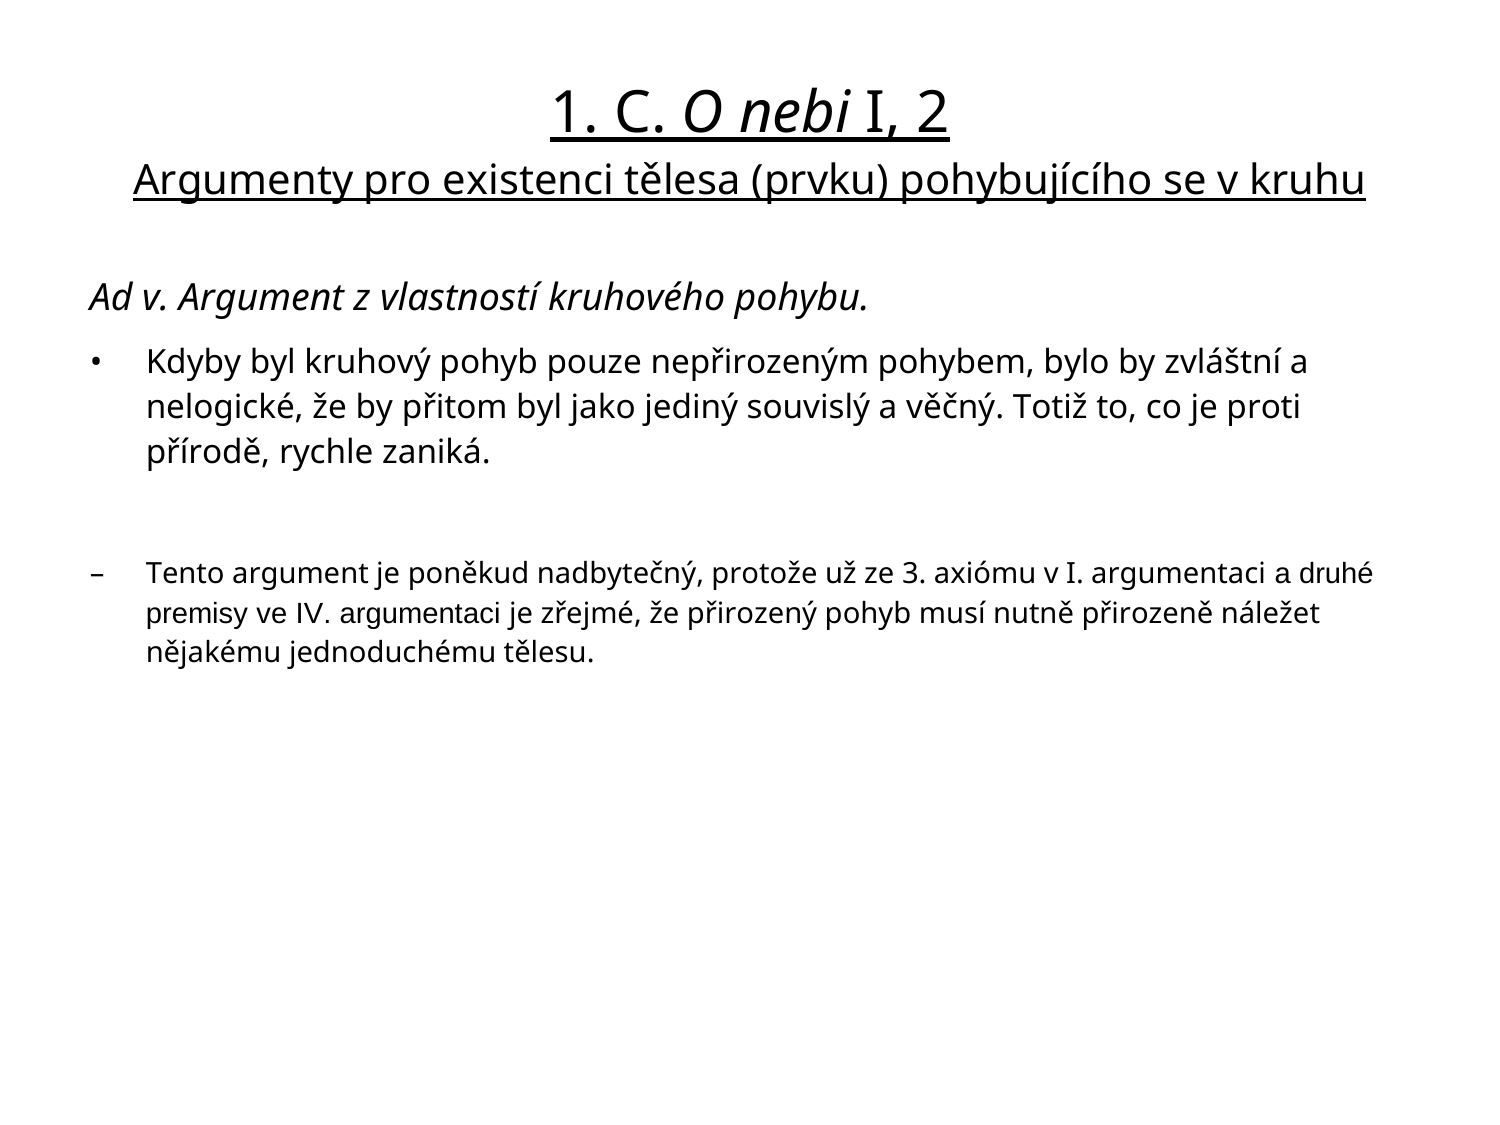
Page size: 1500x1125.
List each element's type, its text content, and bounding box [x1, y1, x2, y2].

title 1. C. O nebi I, 2 Argumenty pro existenci tělesa (prvku) pohybujícího se v kruhu [75, 45, 1426, 233]
list Ad v. Argument z vlastností kruhového pohybu. Kdyby byl kruhový pohyb pouze nepřirozeným pohybem, bylo by zvláštní a nelogické, že by přitom byl jako jediný souvislý a věčný. Totiž to, co je proti přírodě, rychle zaniká. Tento argument je poněkud nadbytečný, protože už ze 3. axiómu v I. argumentaci a druhé premisy ve IV. argumentaci je zřejmé, že přirozený pohyb musí nutně přirozeně náležet nějakému jednoduchému tělesu. [75, 262, 1426, 1006]
